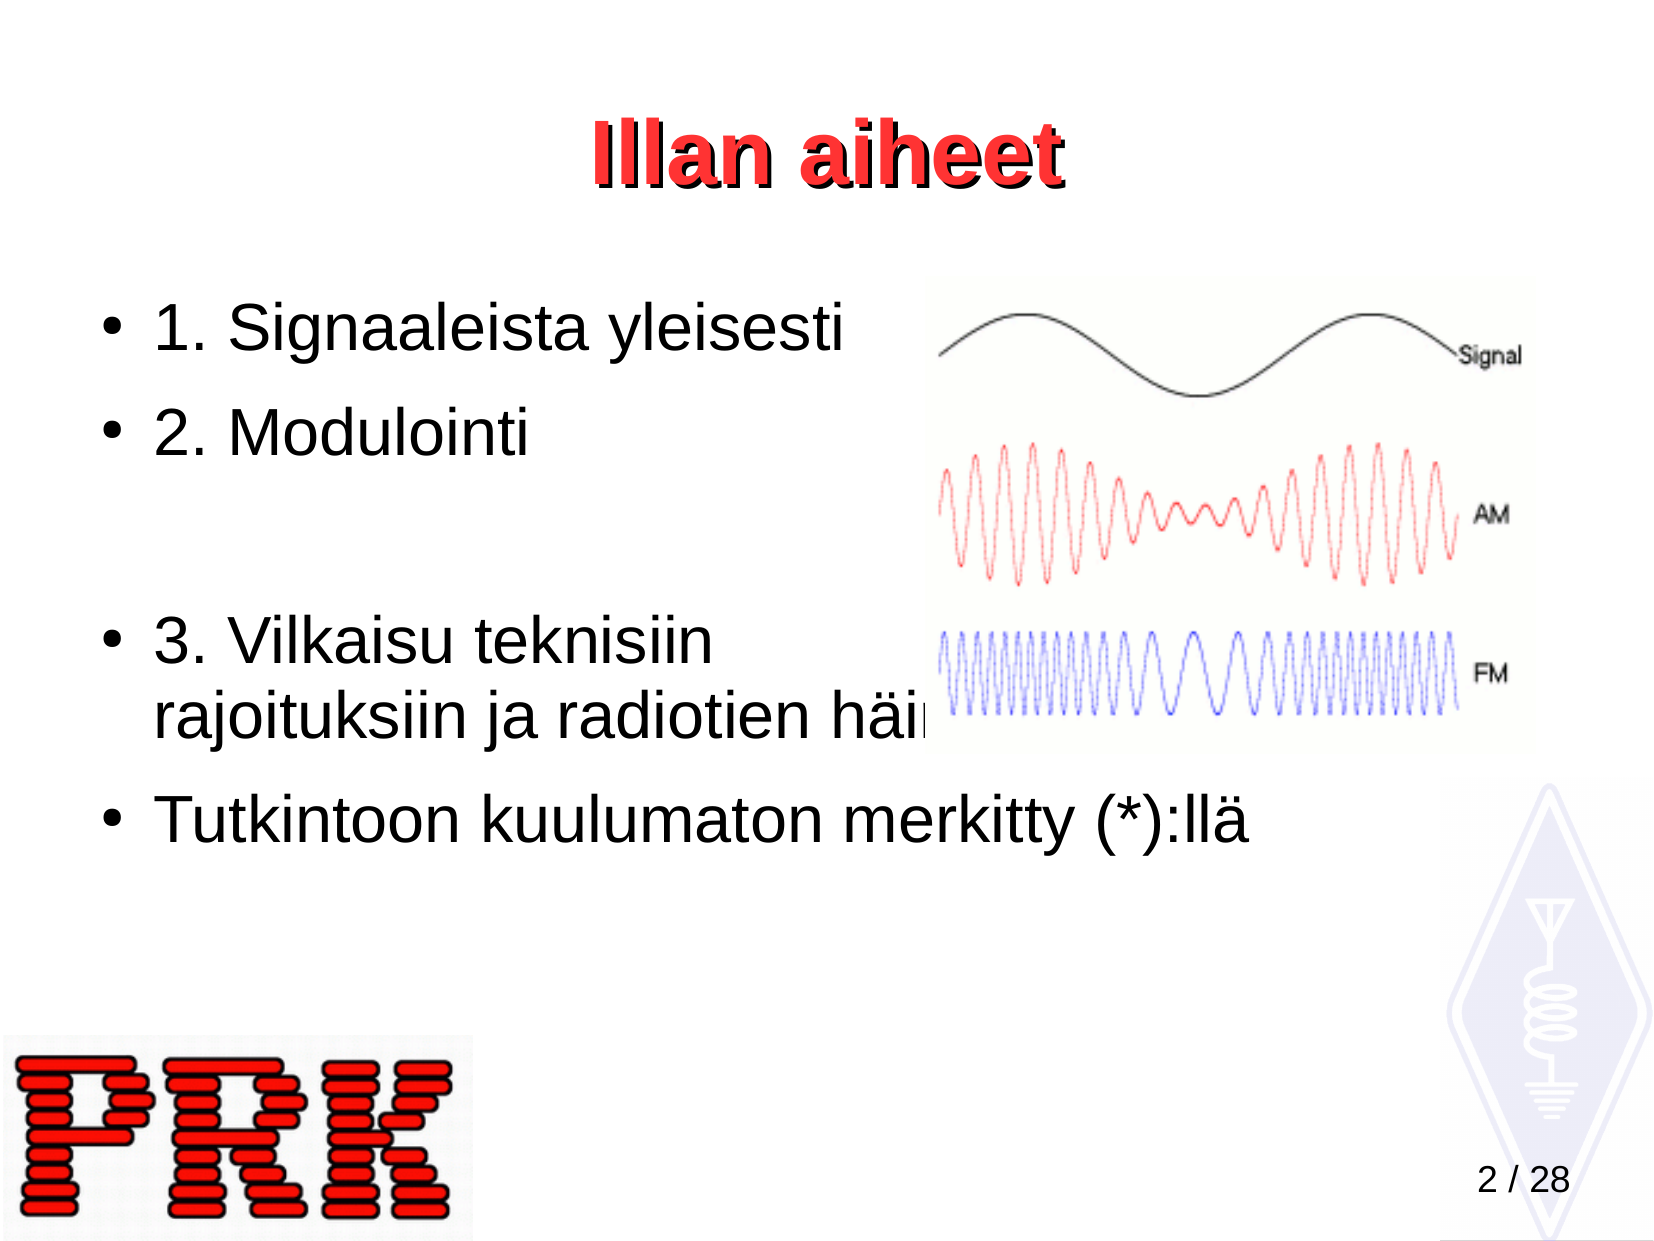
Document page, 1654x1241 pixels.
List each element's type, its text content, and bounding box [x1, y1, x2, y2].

picture [1440, 777, 1654, 1241]
picture [925, 276, 1536, 754]
picture [3, 1035, 473, 1241]
title Illan aiheet [82, 49, 1571, 257]
list 1. Signaaleista yleisesti 2. Modulointi 3. Vilkaisu teknisiin rajoituksiin ja radiotien häiriöihin Tutkintoon kuulumaton merkitty (*):llä [82, 290, 1571, 1010]
